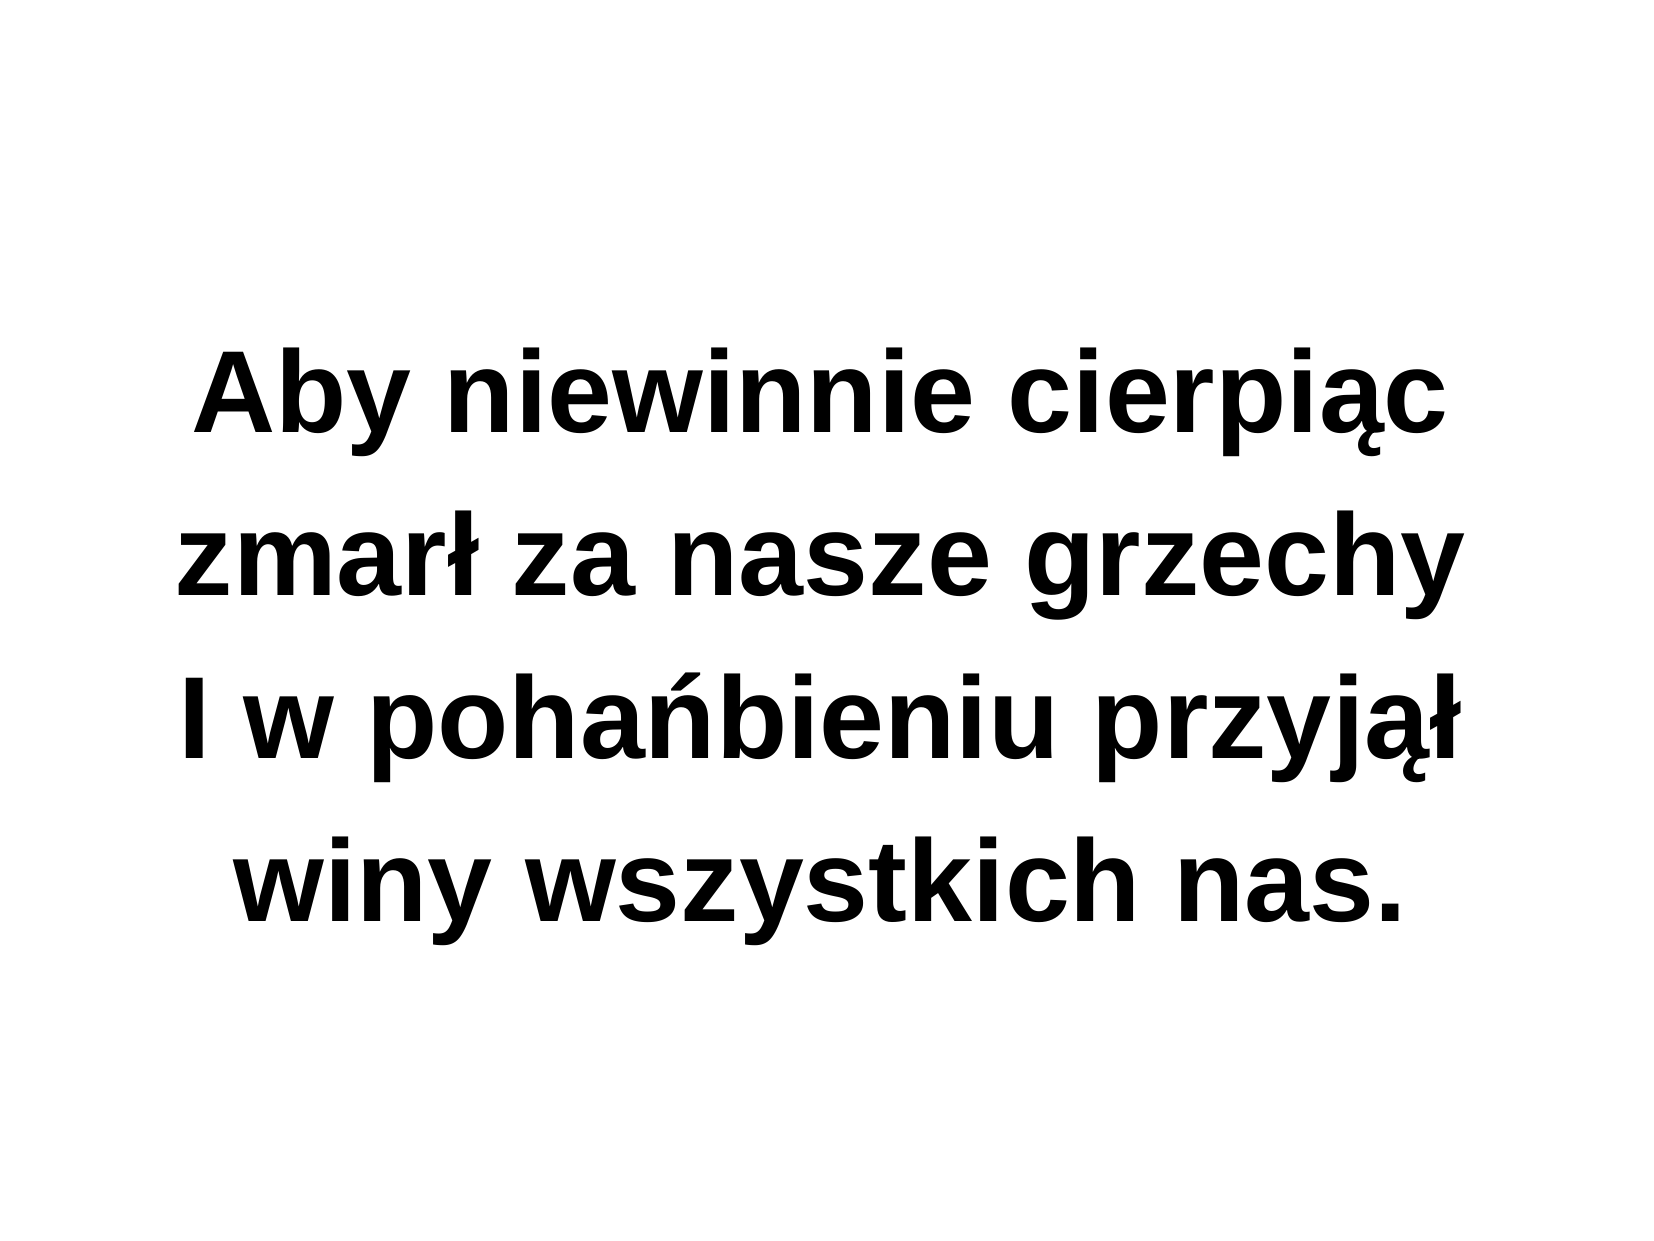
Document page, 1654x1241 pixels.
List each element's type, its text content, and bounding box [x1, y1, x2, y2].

subtitle Aby niewinnie cierpiąc zmarł za nasze grzechy I w pohańbieniu przyjął winy wszystkich nas. [0, 0, 1642, 1241]
